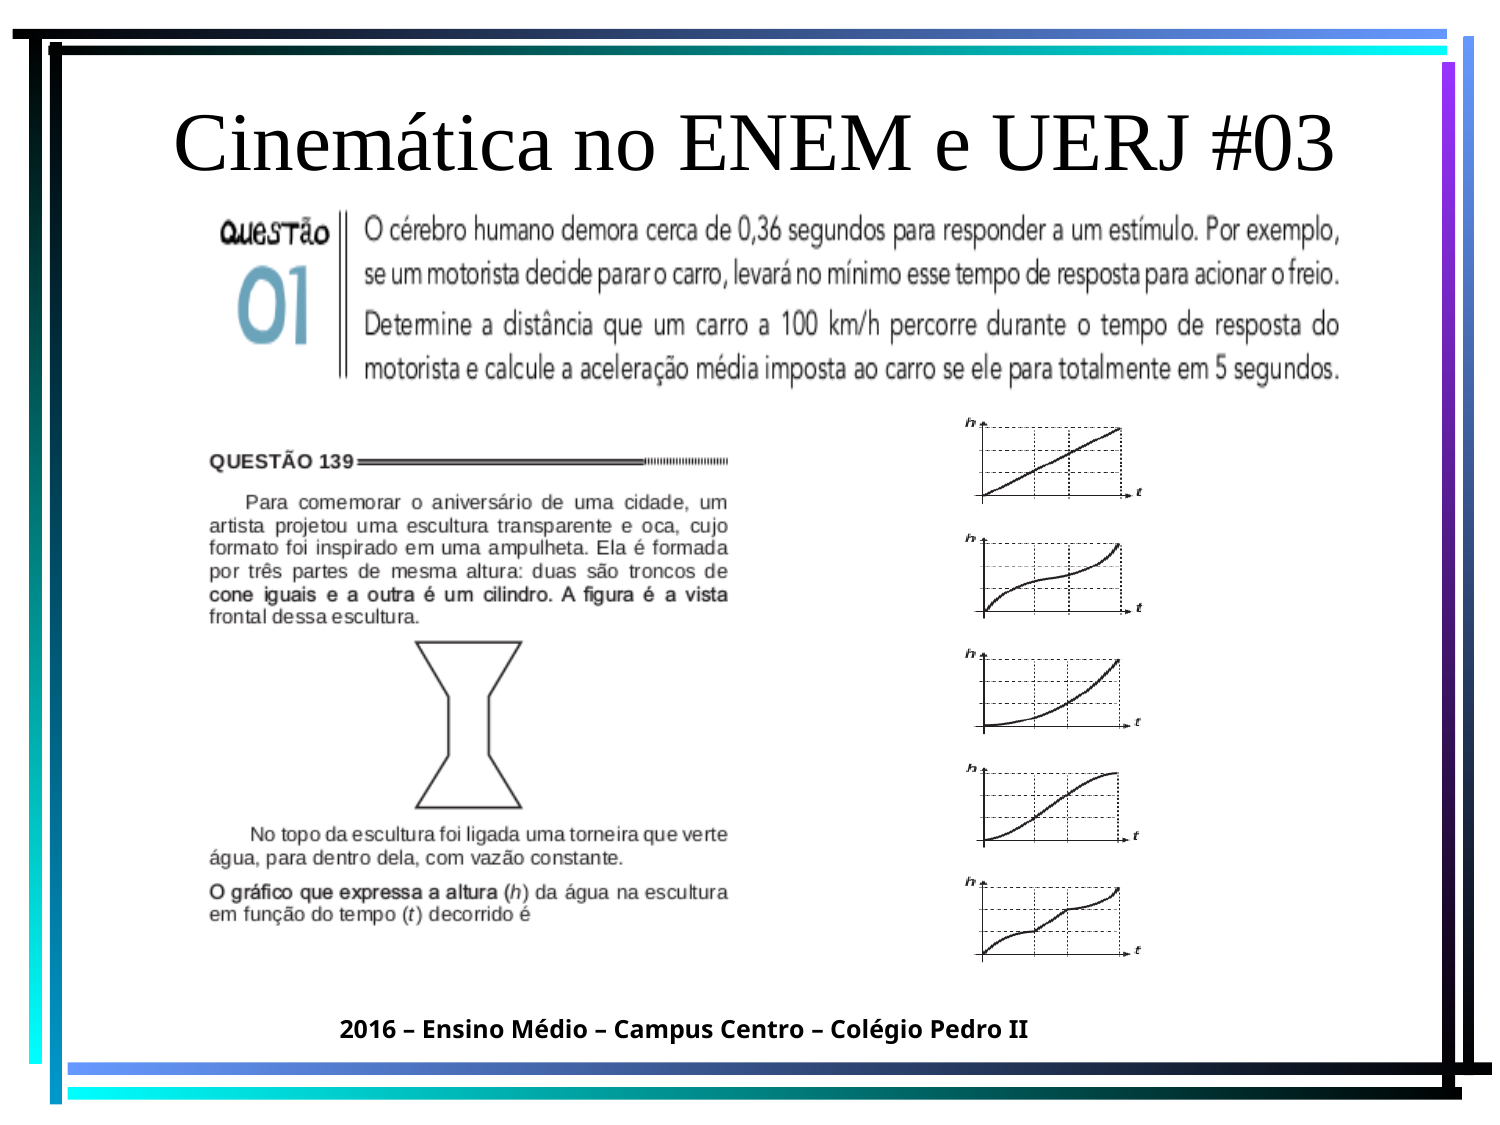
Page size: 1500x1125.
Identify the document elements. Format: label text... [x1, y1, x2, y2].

text_box 2016 – Ensino Médio – Campus Centro – Colégio Pedro II [324, 1003, 1045, 1054]
picture [0, 0, 1500, 1125]
title Cinemática no ENEM e UERJ #03 [118, 88, 1394, 214]
